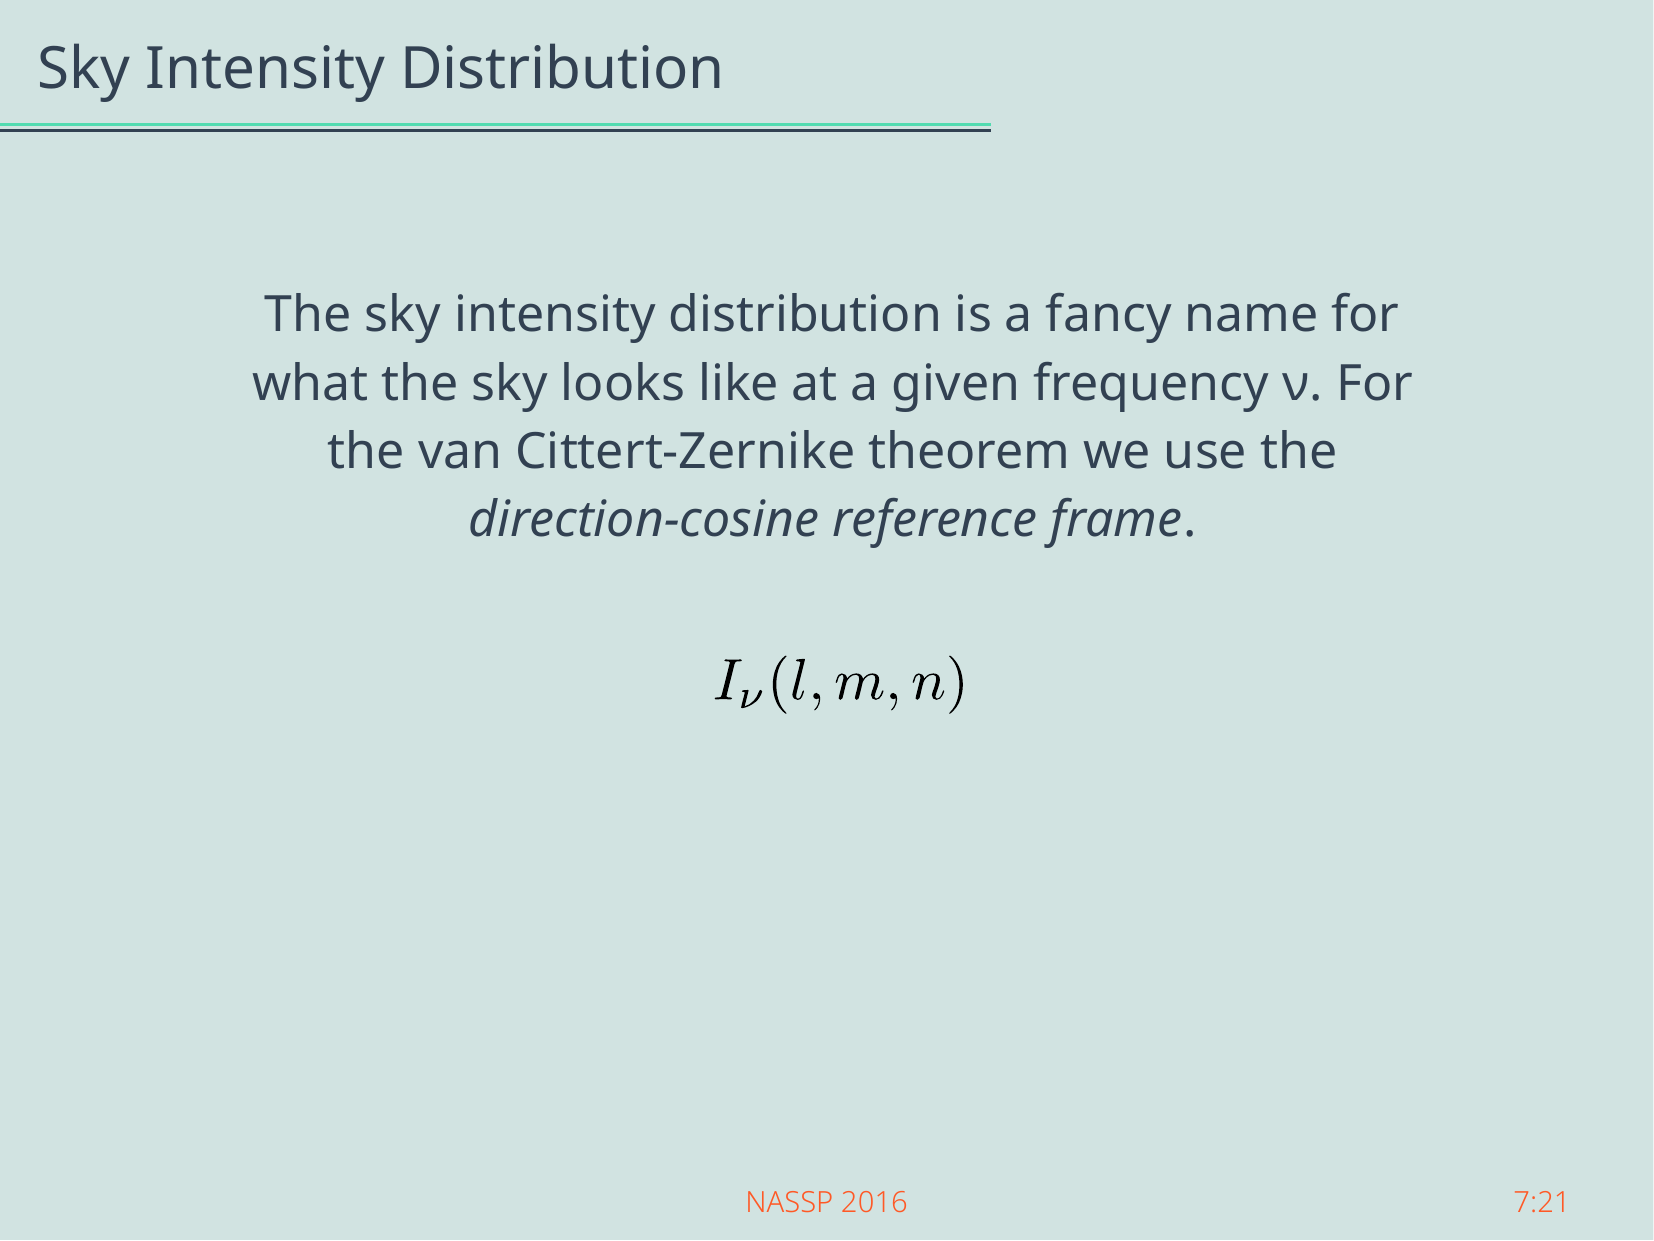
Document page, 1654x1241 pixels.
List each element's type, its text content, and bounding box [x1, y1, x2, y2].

text_box Sky Intensity Distribution [22, 18, 1063, 104]
text_box [712, 655, 969, 714]
text_box The sky intensity distribution is a fancy name for what the sky looks like at a given frequency ν. For the van Cittert-Zernike theorem we use the direction-cosine reference frame. [224, 271, 1442, 538]
